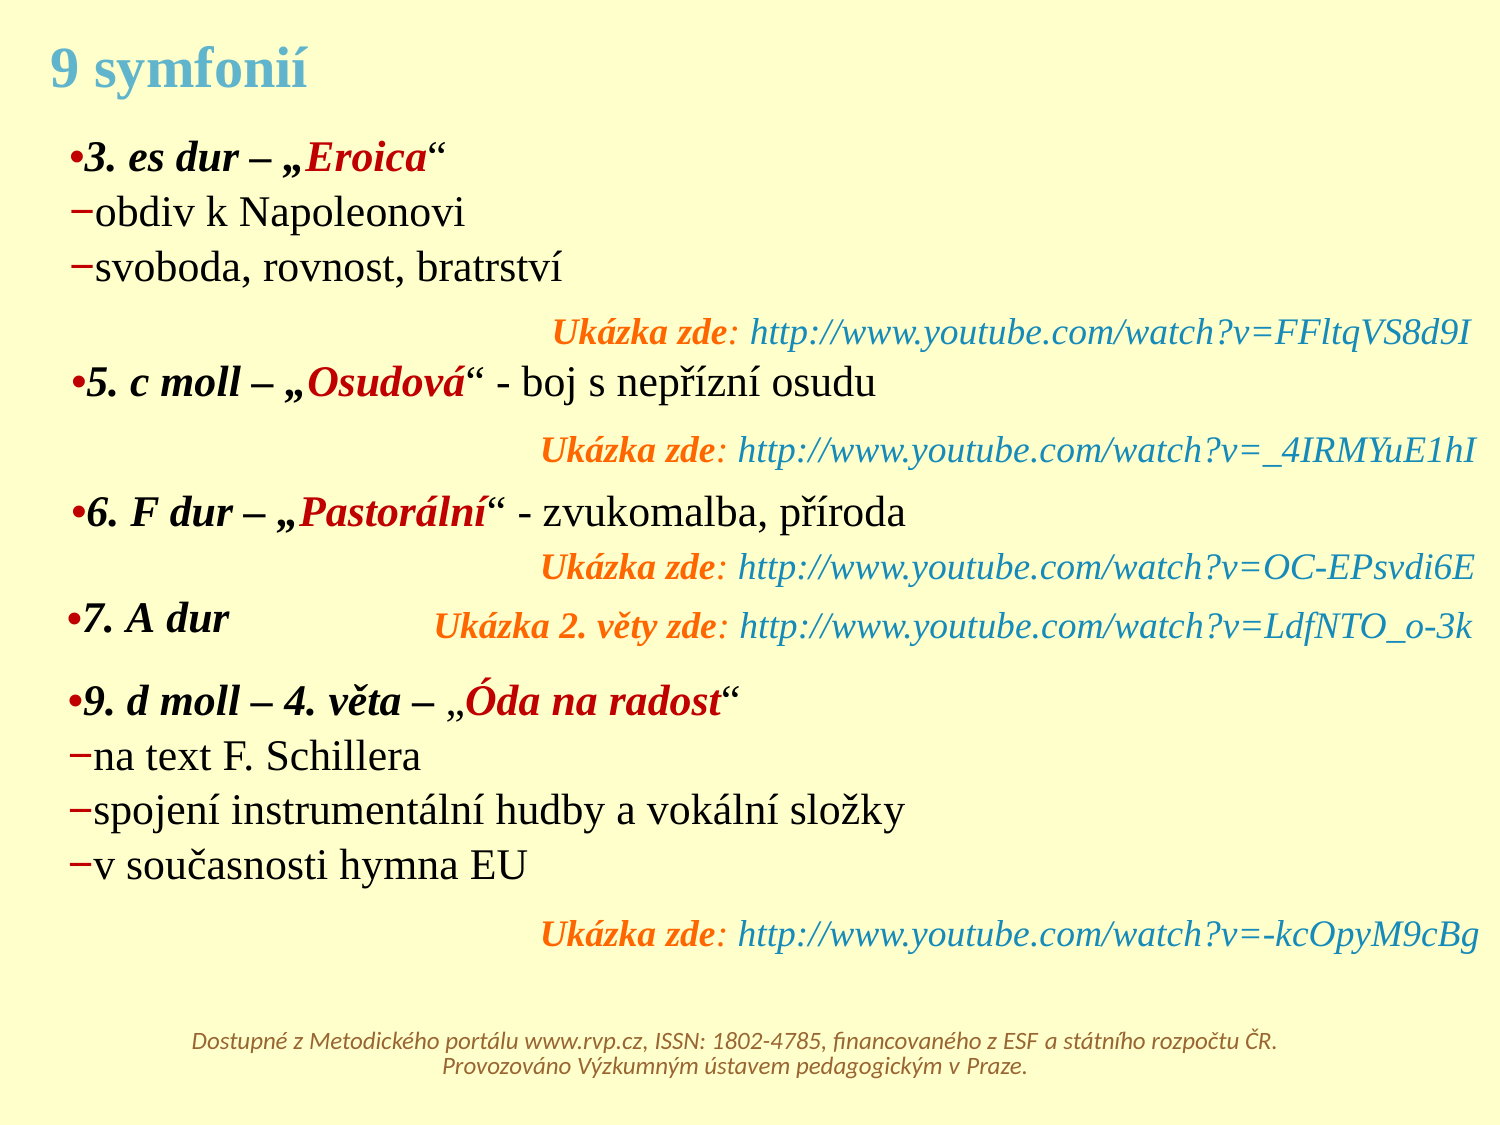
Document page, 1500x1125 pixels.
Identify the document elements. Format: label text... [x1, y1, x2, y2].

text_box 7. A dur [52, 586, 245, 651]
text_box 5. c moll – „Osudová“ - boj s nepřízní osudu [56, 350, 892, 414]
text_box Ukázka zde: http://www.youtube.com/watch?v=-kcOpyM9cBg [525, 904, 1496, 1004]
text_box 6. F dur – „Pastorální“ - zvukomalba, příroda [56, 479, 922, 544]
text_box 9. d moll – 4. věta – „Óda na radost“ na text F. Schillera spojení instrumentální hudby a vokální složky v současnosti hymna EU [53, 668, 1500, 952]
text_box Ukázka zde: http://www.youtube.com/watch?v=OC-EPsvdi6E [525, 538, 1492, 638]
text_box Dostupné z Metodického portálu www.rvp.cz, ISSN: 1802-4785, financovaného z ESF a státního rozpočtu ČR. Provozováno Výzkumným ústavem pedagogickým v Praze. [171, 1023, 1300, 1089]
text_box Ukázka 2. věty zde: http://www.youtube.com/watch?v=LdfNTO_o-3k [418, 597, 1488, 697]
text_box 9 symfonií [35, 27, 324, 108]
text_box Ukázka zde: http://www.youtube.com/watch?v=FFltqVS8d9I [536, 303, 1487, 403]
text_box Ukázka zde: http://www.youtube.com/watch?v=_4IRMYuE1hI [525, 420, 1500, 543]
text_box 3. es dur – „Eroica“ obdiv k Napoleonovi svoboda, rovnost, bratrství [54, 125, 1500, 299]
